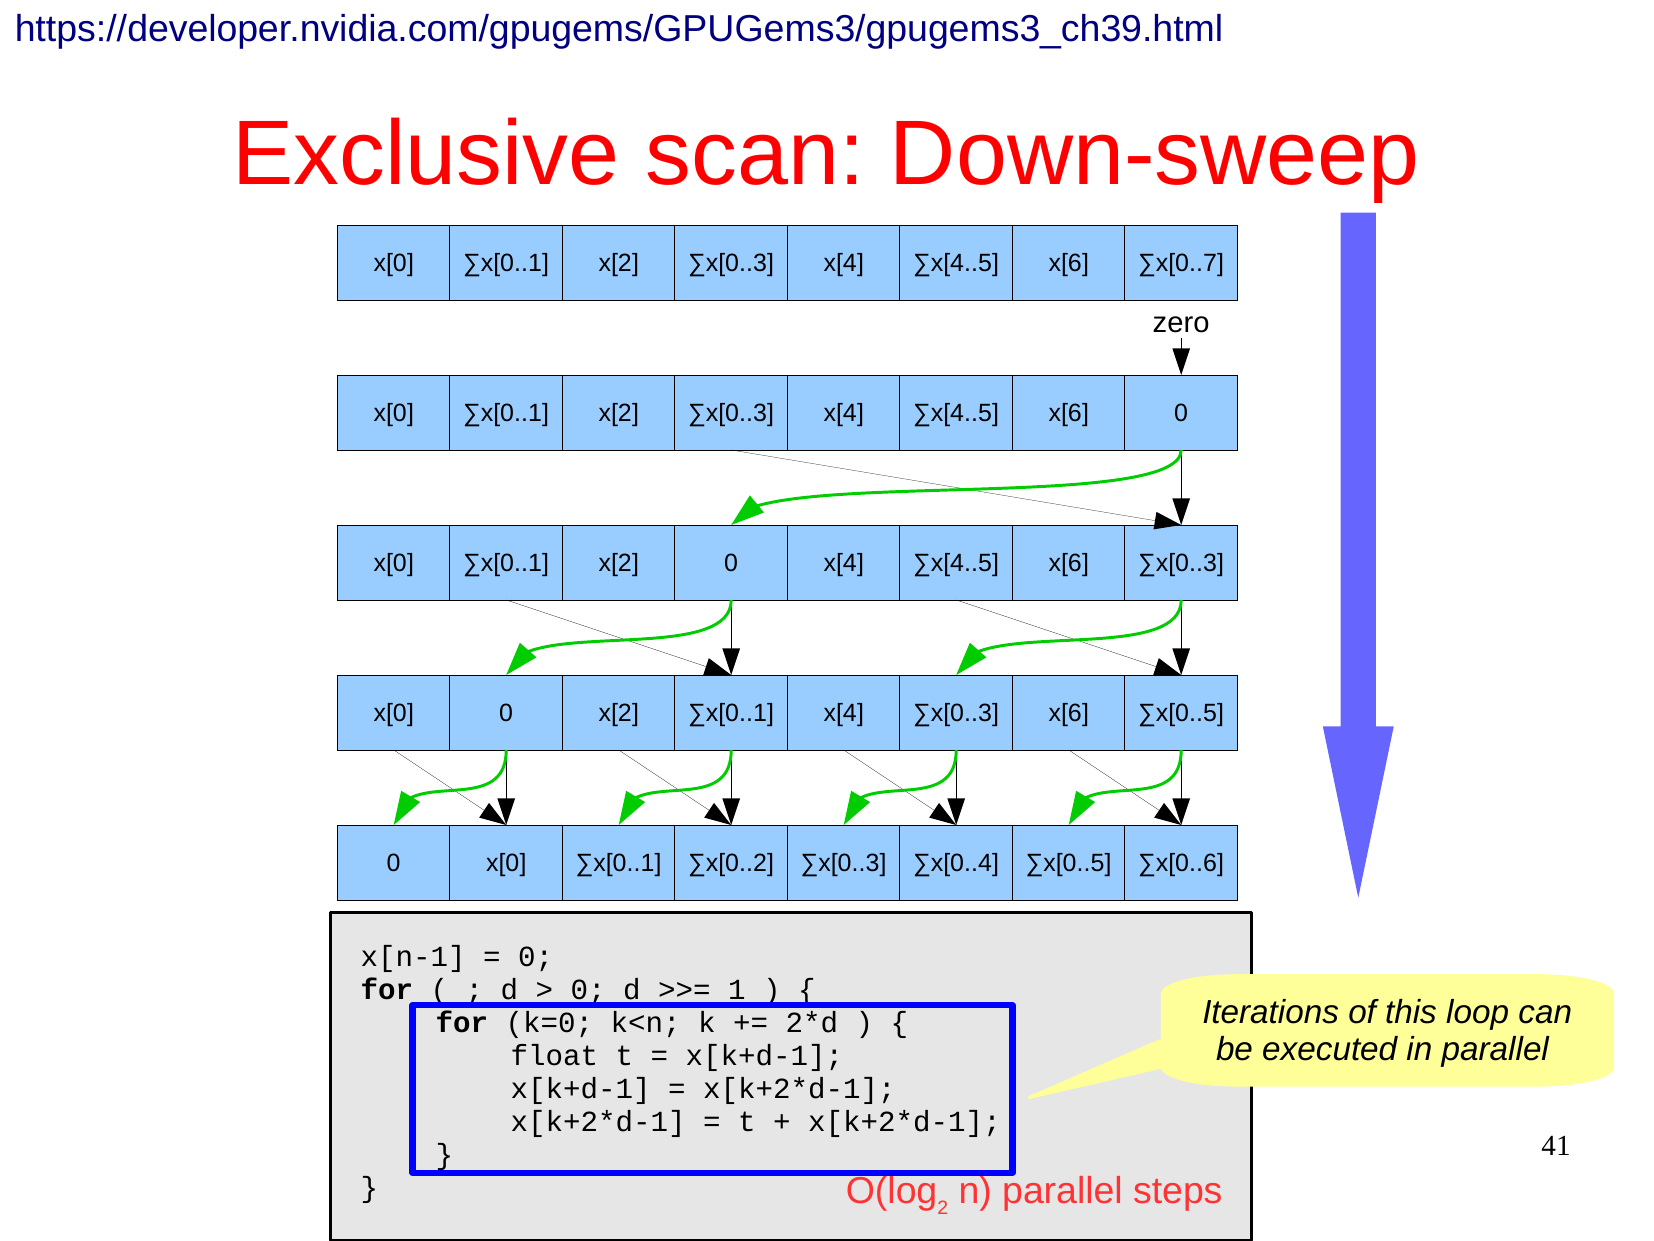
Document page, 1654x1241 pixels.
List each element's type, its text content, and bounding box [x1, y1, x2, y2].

text_box [1322, 212, 1394, 898]
text_box ∑x[0..3] [1124, 525, 1238, 601]
text_box 0 [337, 825, 449, 901]
text_box x[0] [449, 825, 562, 901]
text_box zero [1125, 300, 1238, 338]
text_box x[4] [787, 525, 899, 601]
text_box ∑x[0..6] [1124, 825, 1238, 901]
text_box x[0] [337, 375, 449, 451]
text_box x[2] [562, 675, 674, 751]
text_box https://developer.nvidia.com/gpugems/GPUGems3/gpugems3_ch39.html [0, 0, 1276, 57]
text_box ∑x[4..5] [899, 375, 1012, 451]
text_box x[2] [562, 525, 674, 601]
text_box x[4] [787, 675, 899, 751]
text_box ∑x[0..3] [787, 825, 899, 901]
text_box x[0] [337, 525, 449, 601]
text_box ∑x[0..1] [449, 225, 562, 301]
text_box ∑x[0..1] [449, 375, 562, 451]
text_box Iterations of this loop can be executed in parallel [1029, 975, 1613, 1098]
text_box x[n-1] = 0; for ( ; d > 0; d >>= 1 ) { for (k=0; k<n; k += 2*d ) { float t = x[k+d-1]; x[k+d-1] = x[k+2*d-1]; x[k+2*d-1] = t + x[k+2*d-1]; } } [330, 912, 1252, 1241]
text_box x[6] [1012, 675, 1124, 751]
text_box ∑x[0..5] [1124, 675, 1238, 751]
text_box x[0] [337, 225, 449, 301]
title Exclusive scan: Down-sweep [82, 49, 1571, 257]
text_box ∑x[0..2] [674, 825, 787, 901]
text_box ∑x[0..3] [674, 225, 787, 301]
text_box x[0] [337, 675, 449, 751]
text_box ∑x[4..5] [899, 225, 1012, 301]
text_box ∑x[0..1] [562, 825, 674, 901]
text_box 0 [449, 675, 562, 751]
text_box O(log2 n) parallel steps [831, 1162, 1238, 1227]
text_box x[6] [1012, 525, 1124, 601]
text_box x[4] [787, 225, 899, 301]
text_box x[2] [562, 225, 674, 301]
text_box x[2] [562, 375, 674, 451]
text_box x[6] [1012, 225, 1124, 301]
text_box ∑x[0..7] [1124, 225, 1238, 301]
text_box x[4] [787, 375, 899, 451]
text_box ∑x[0..3] [899, 675, 1012, 751]
text_box ∑x[0..1] [449, 525, 562, 601]
text_box ∑x[0..4] [899, 825, 1012, 901]
text_box ∑x[0..3] [674, 375, 787, 451]
text_box ∑x[4..5] [899, 525, 1012, 601]
text_box ∑x[0..5] [1012, 825, 1124, 901]
text_box ∑x[0..1] [674, 675, 787, 751]
text_box O(log2 n) parallel steps [831, 1162, 1009, 1170]
text_box 0 [674, 525, 787, 601]
text_box x[6] [1012, 375, 1124, 451]
